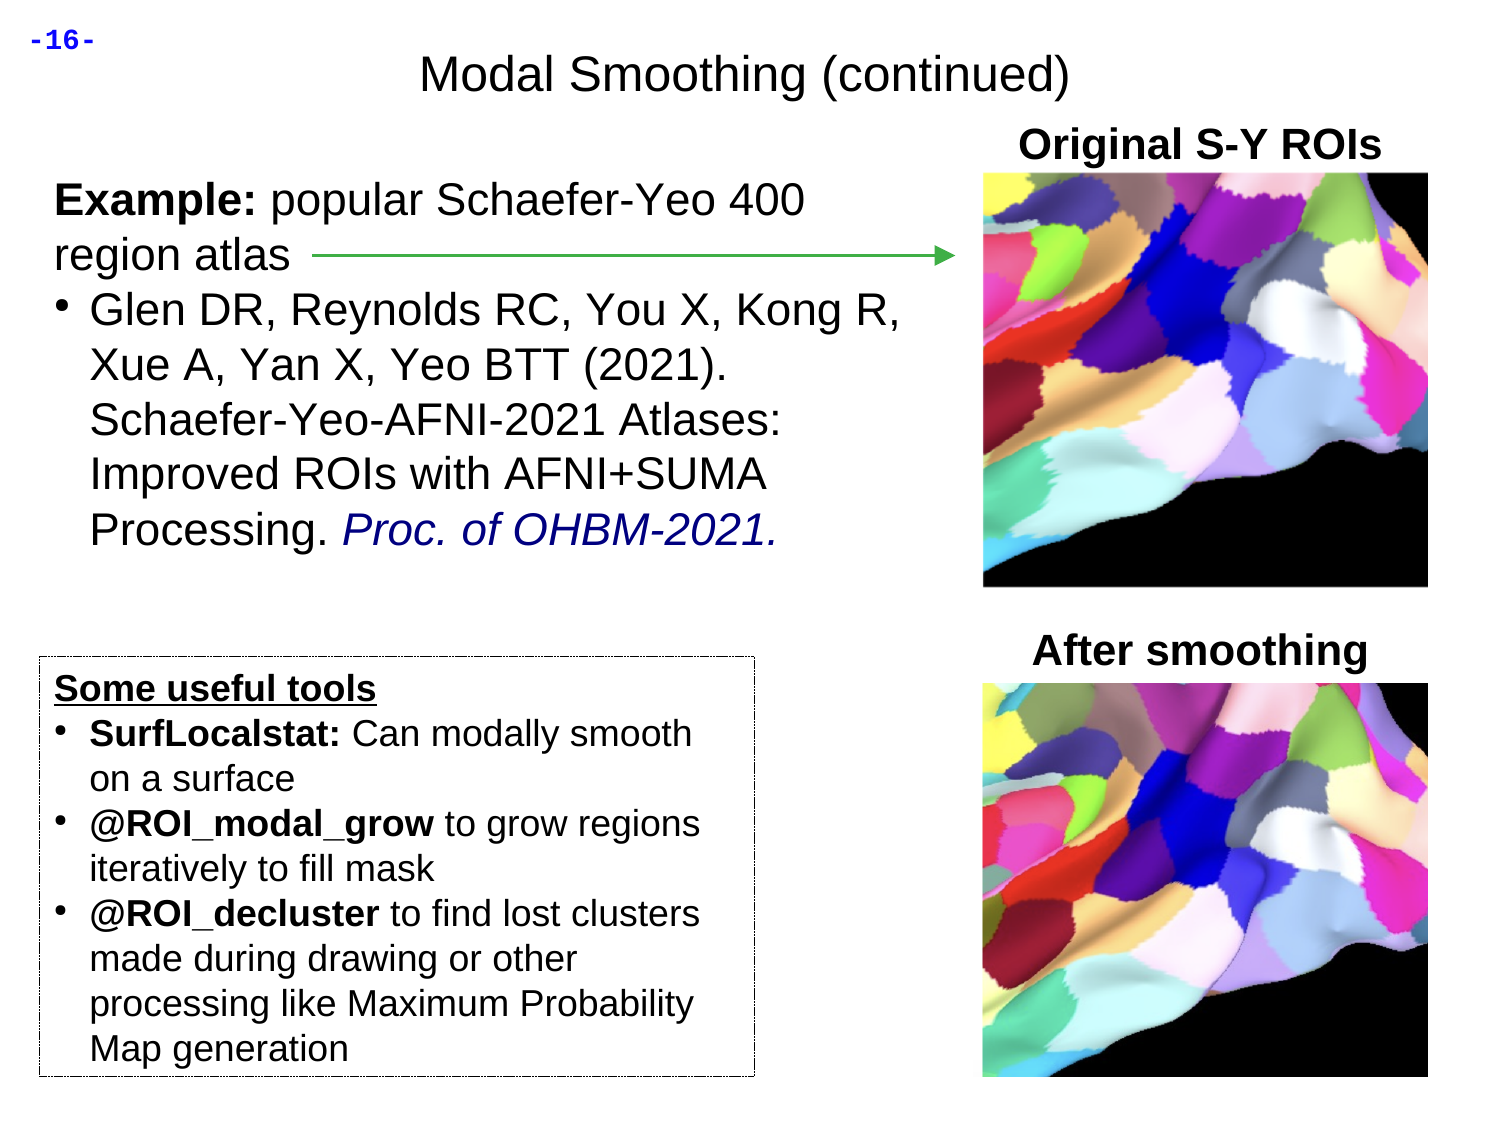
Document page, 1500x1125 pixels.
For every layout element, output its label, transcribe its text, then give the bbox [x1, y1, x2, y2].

text_box After smoothing [999, 614, 1402, 734]
text_box Original S-Y ROIs [1001, 107, 1400, 176]
picture [973, 161, 1428, 1077]
text_box Modal Smoothing (continued) [403, 34, 1141, 133]
text_box Example: popular Schaefer-Yeo 400 region atlas Glen DR, Reynolds RC, You X, Kong R, Xue A, Yan X, Yeo BTT (2021). Schaefer-Yeo-AFNI-2021 Atlases: Improved ROIs with AFNI+SUMA Processing. Proc. of OHBM-2021. [39, 161, 935, 617]
text_box Some useful tools SurfLocalstat: Can modally smooth on a surface @ROI_modal_grow to grow regions iteratively to fill mask @ROI_decluster to find lost clusters made during drawing or other processing like Maximum Probability Map generation [39, 656, 755, 1077]
